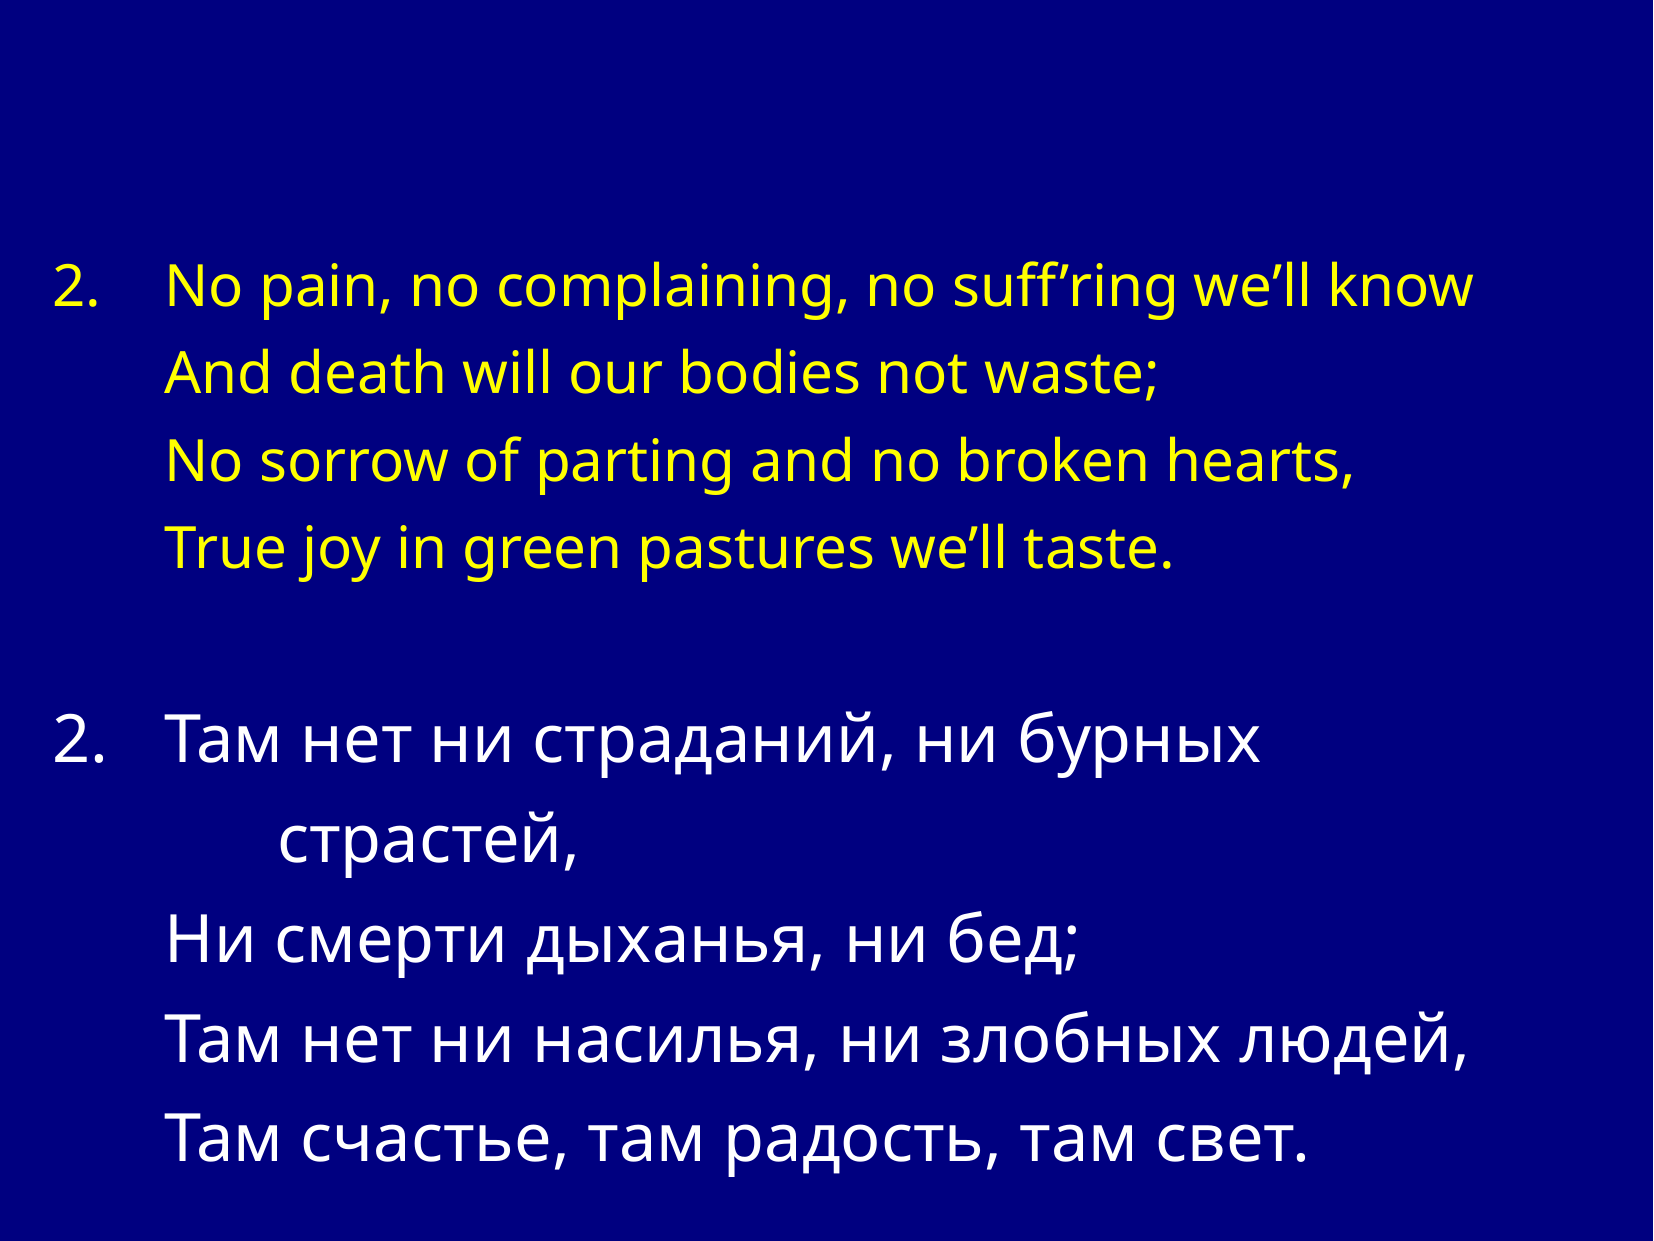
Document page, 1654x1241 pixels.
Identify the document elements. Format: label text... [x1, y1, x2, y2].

text_box 2. No pain, no complaining, no suff’ring we’ll know And death will our bodies not waste; No sorrow of parting and no broken hearts, True joy in green pastures we’ll taste. [37, 150, 1653, 638]
text_box 2. Там нет ни страданий, ни бурных страстей, Ни смерти дыханья, ни бед; Там нет ни насилья, ни злобных людей, Там счастье, там радость, там свет. [37, 675, 1653, 1163]
